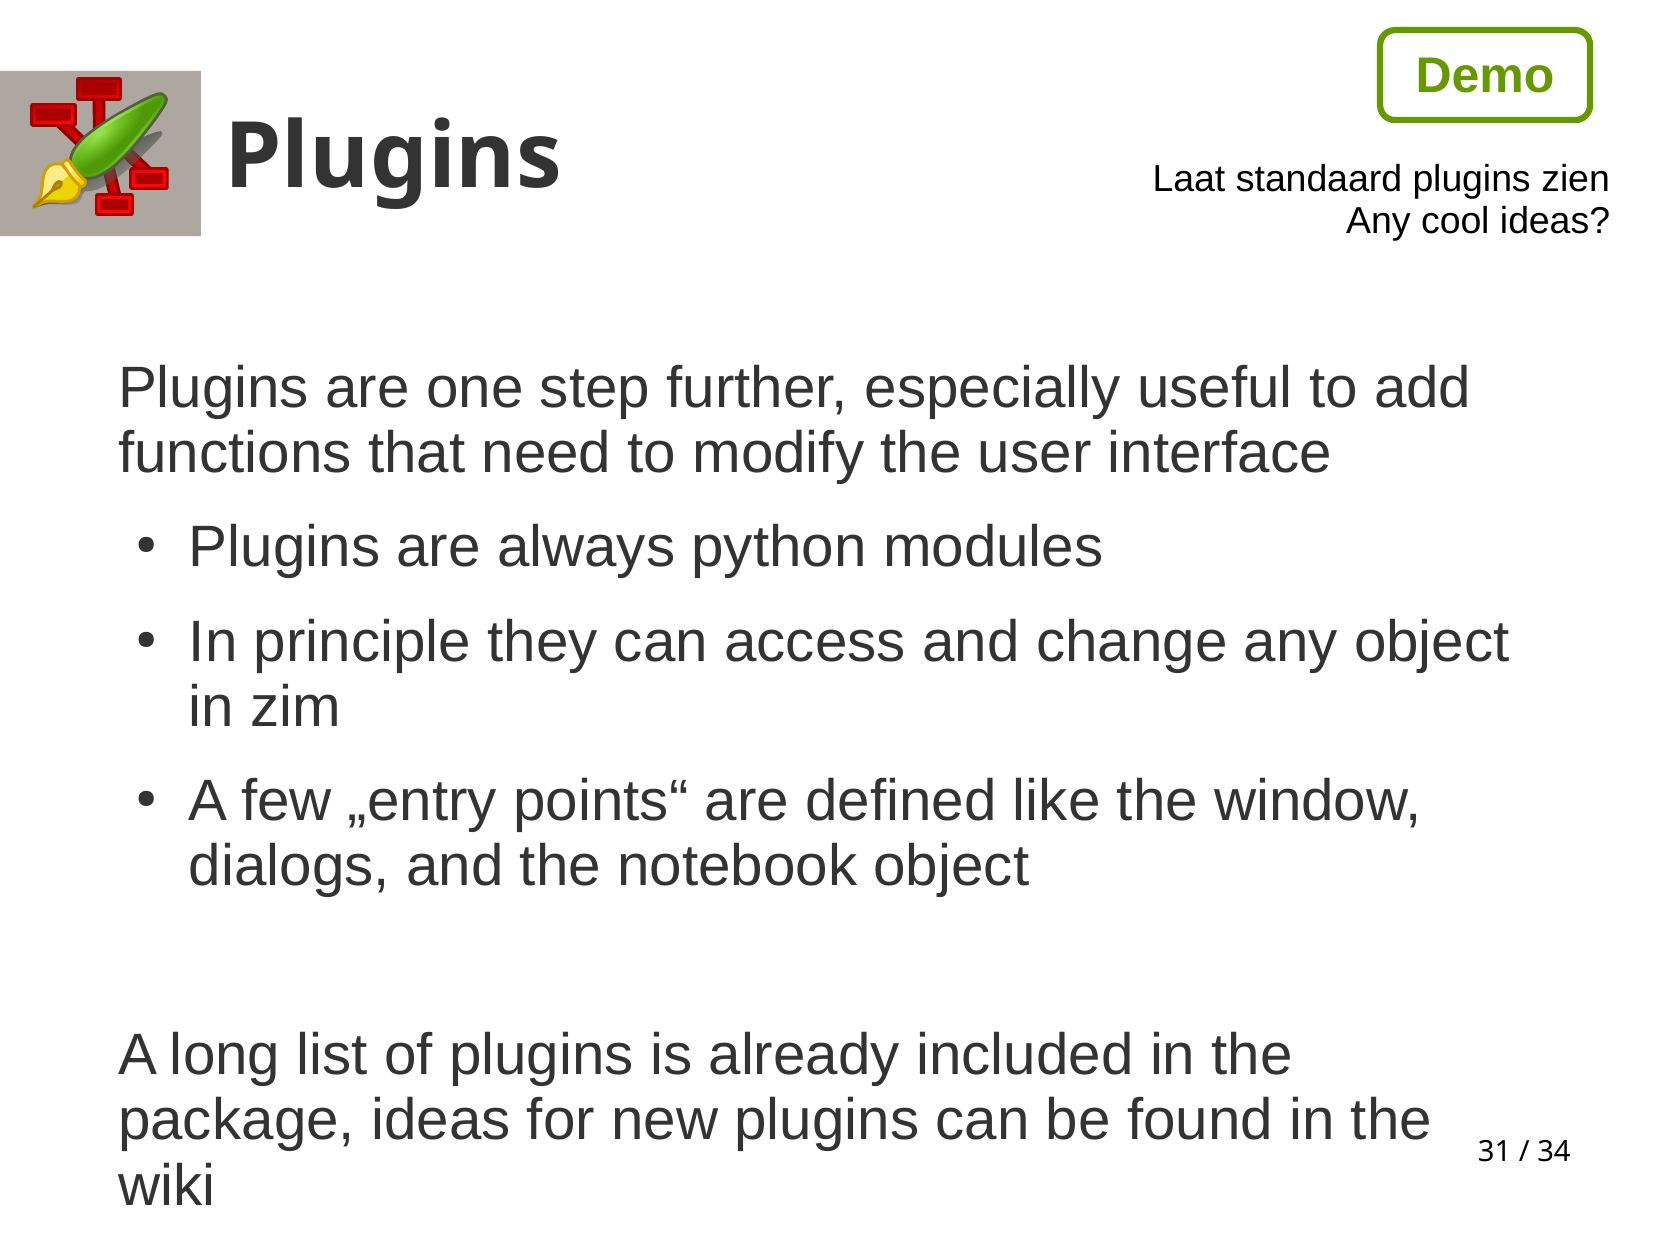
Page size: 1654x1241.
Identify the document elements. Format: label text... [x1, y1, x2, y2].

list Plugins are one step further, especially useful to add functions that need to modify the user interface Plugins are always python modules In principle they can access and change any object in zim A few „entry points“ are defined like the window, dialogs, and the notebook object A long list of plugins is already included in the package, ideas for new plugins can be found in the wiki [118, 354, 1536, 1074]
text_box Laat standaard plugins zien Any cool ideas? [1137, 150, 1625, 249]
text_box Demo [1380, 30, 1591, 121]
title Plugins [224, 47, 1571, 257]
